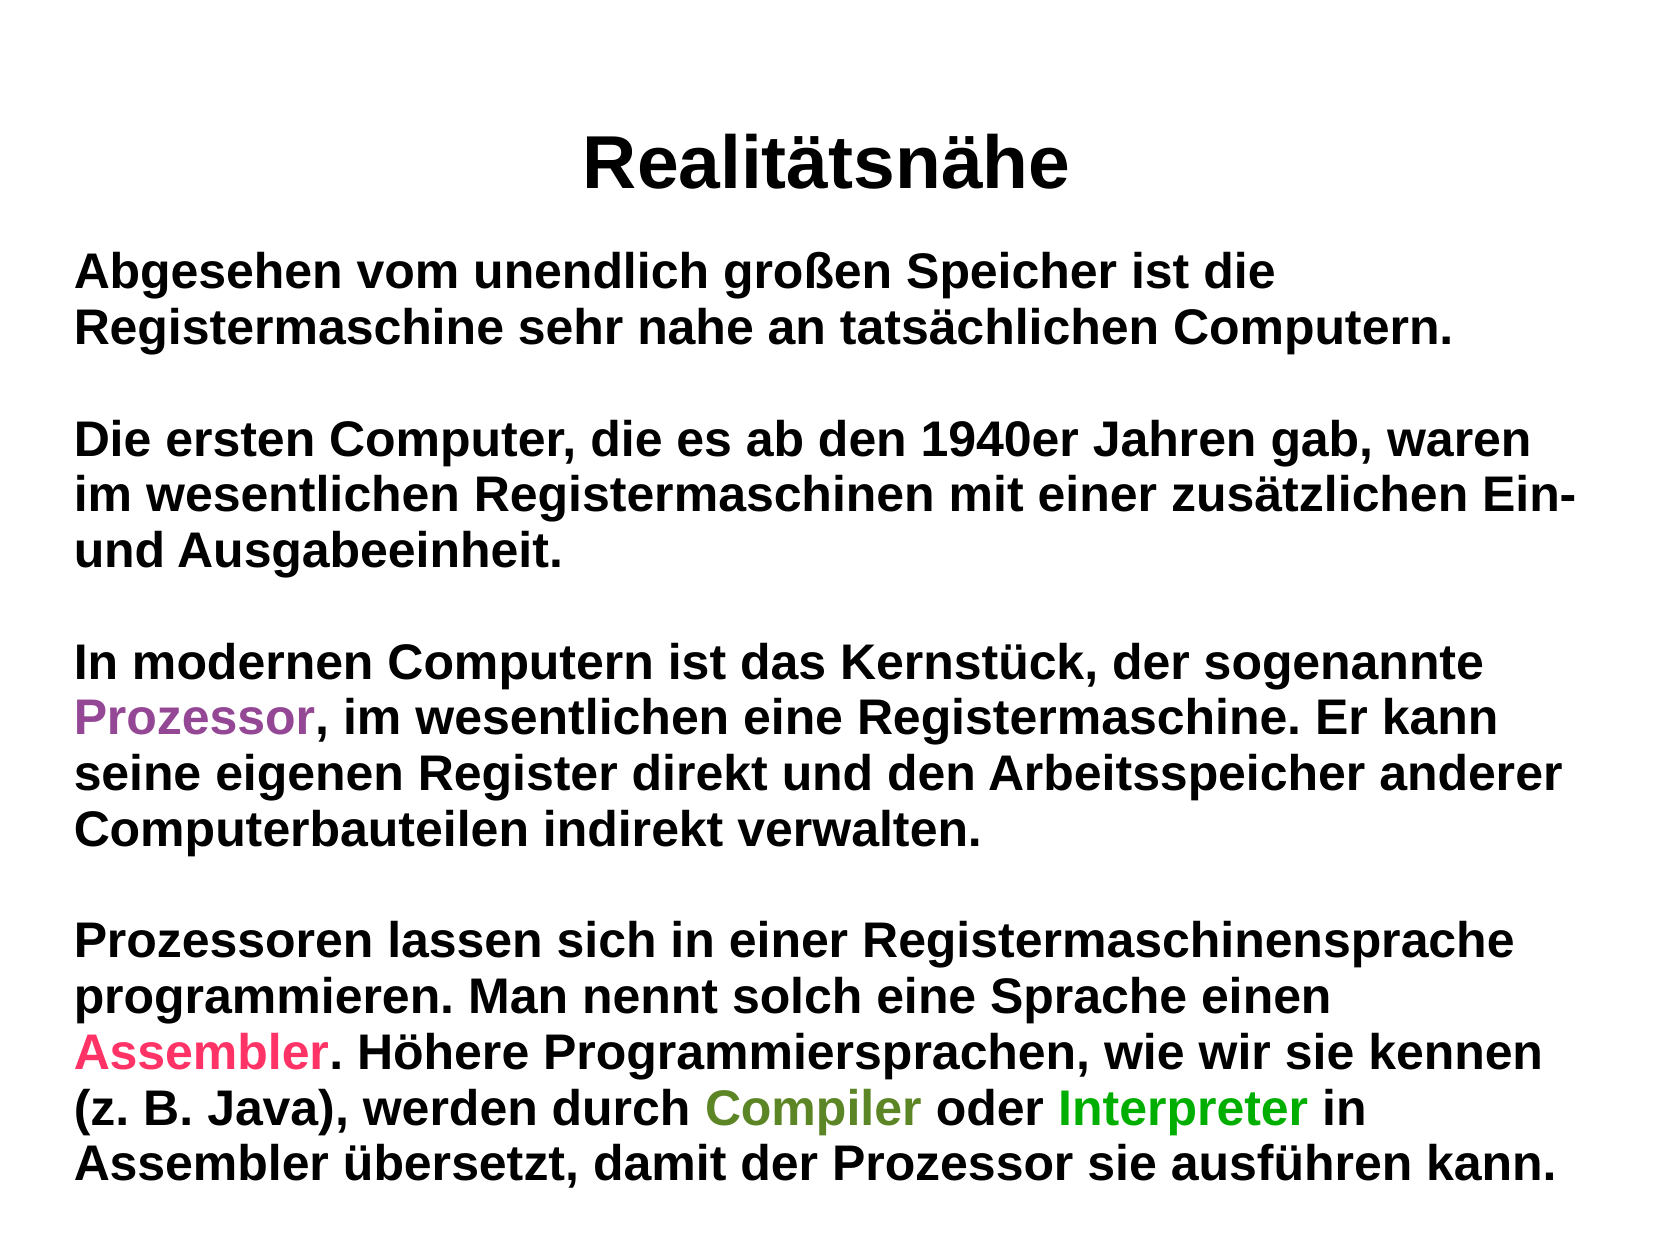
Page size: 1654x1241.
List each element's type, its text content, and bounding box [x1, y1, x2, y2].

title Realitätsnähe [88, 78, 1565, 236]
text_box Abgesehen vom unendlich großen Speicher ist die Registermaschine sehr nahe an tatsächlichen Computern. Die ersten Computer, die es ab den 1940er Jahren gab, waren im wesentlichen Registermaschinen mit einer zusätzlichen Ein- und Ausgabeeinheit. In modernen Computern ist das Kernstück, der sogenannte Prozessor, im wesentlichen eine Registermaschine. Er kann seine eigenen Register direkt und den Arbeitsspeicher anderer Computerbauteilen indirekt verwalten. Prozessoren lassen sich in einer Registermaschinensprache programmieren. Man nennt solch eine Sprache einen Assembler. Höhere Programmiersprachen, wie wir sie kennen (z. B. Java), werden durch Compiler oder Interpreter in Assembler übersetzt, damit der Prozessor sie ausführen kann. [59, 236, 1595, 1220]
